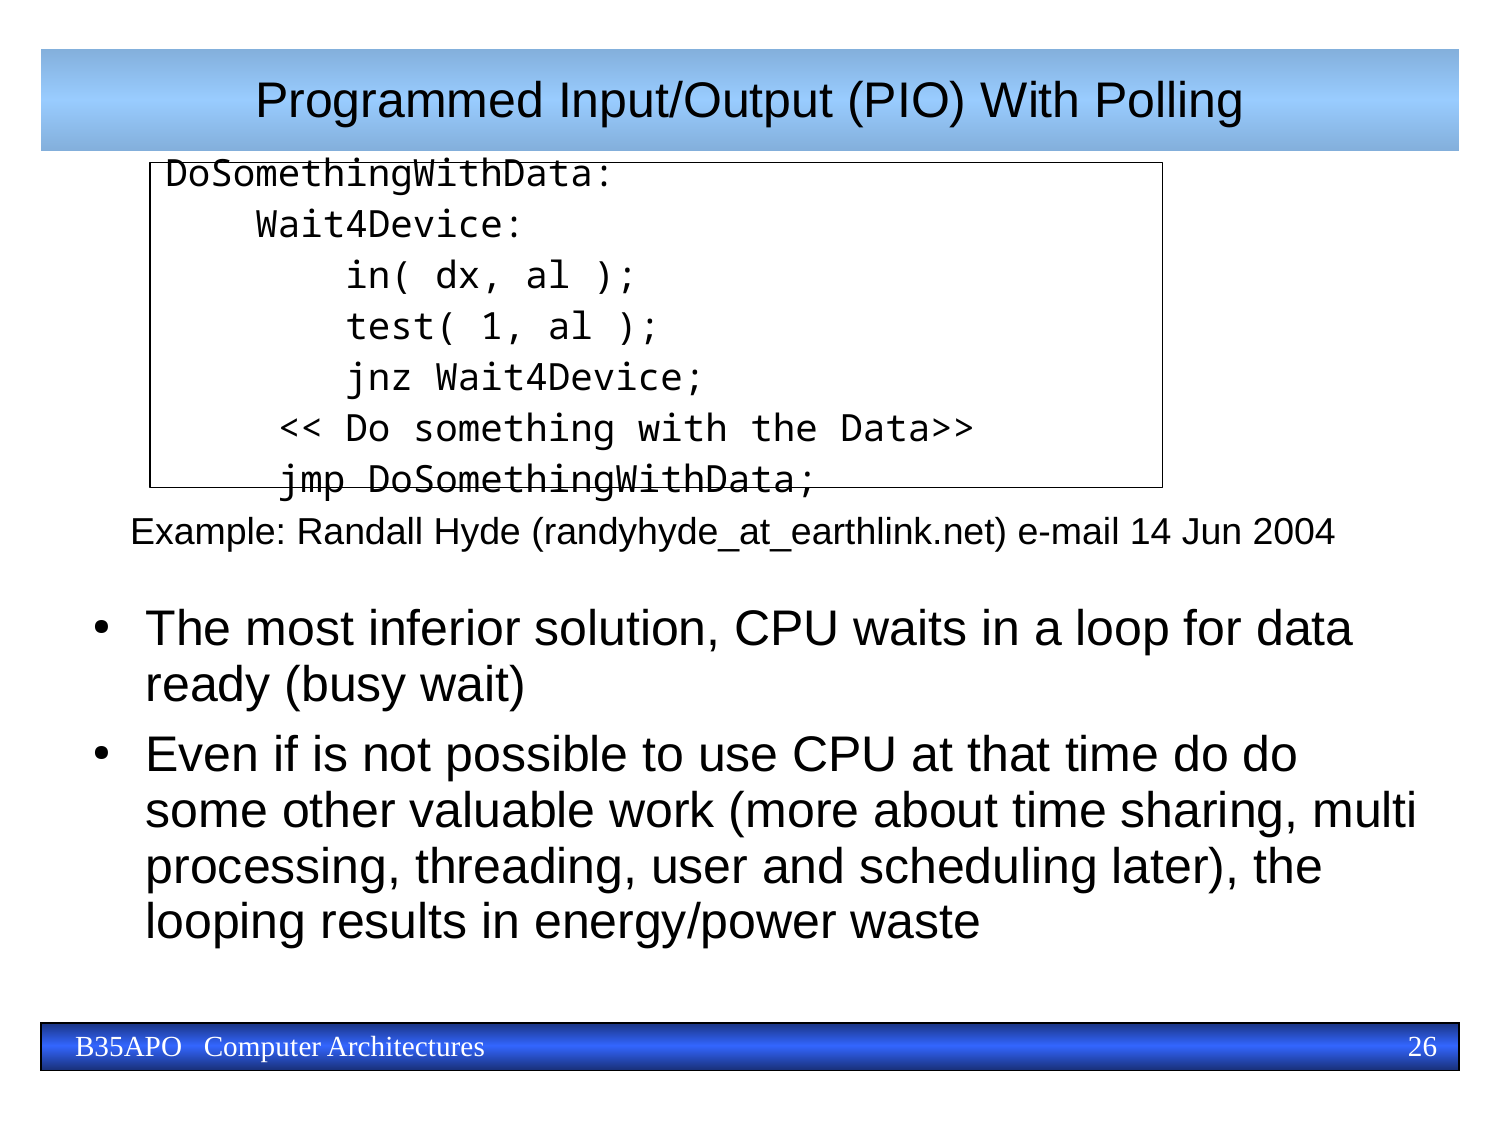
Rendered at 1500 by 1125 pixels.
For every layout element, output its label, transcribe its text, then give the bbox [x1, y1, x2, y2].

list The most inferior solution, CPU waits in a loop for data ready (busy wait) Even if is not possible to use CPU at that time do do some other valuable work (more about time sharing, multi processing, threading, user and scheduling later), the looping results in energy/power waste [75, 600, 1426, 1013]
text_box DoSomethingWithData: Wait4Device: in( dx, al ); test( 1, al ); jnz Wait4Device; << Do something with the Data>> jmp DoSomethingWithData; [149, 162, 1163, 488]
title Programmed Input/Output (PIO) With Polling [41, 49, 1459, 151]
text_box Example: Randall Hyde (randyhyde_at_earthlink.net) e-mail 14 Jun 2004 [112, 499, 1438, 563]
